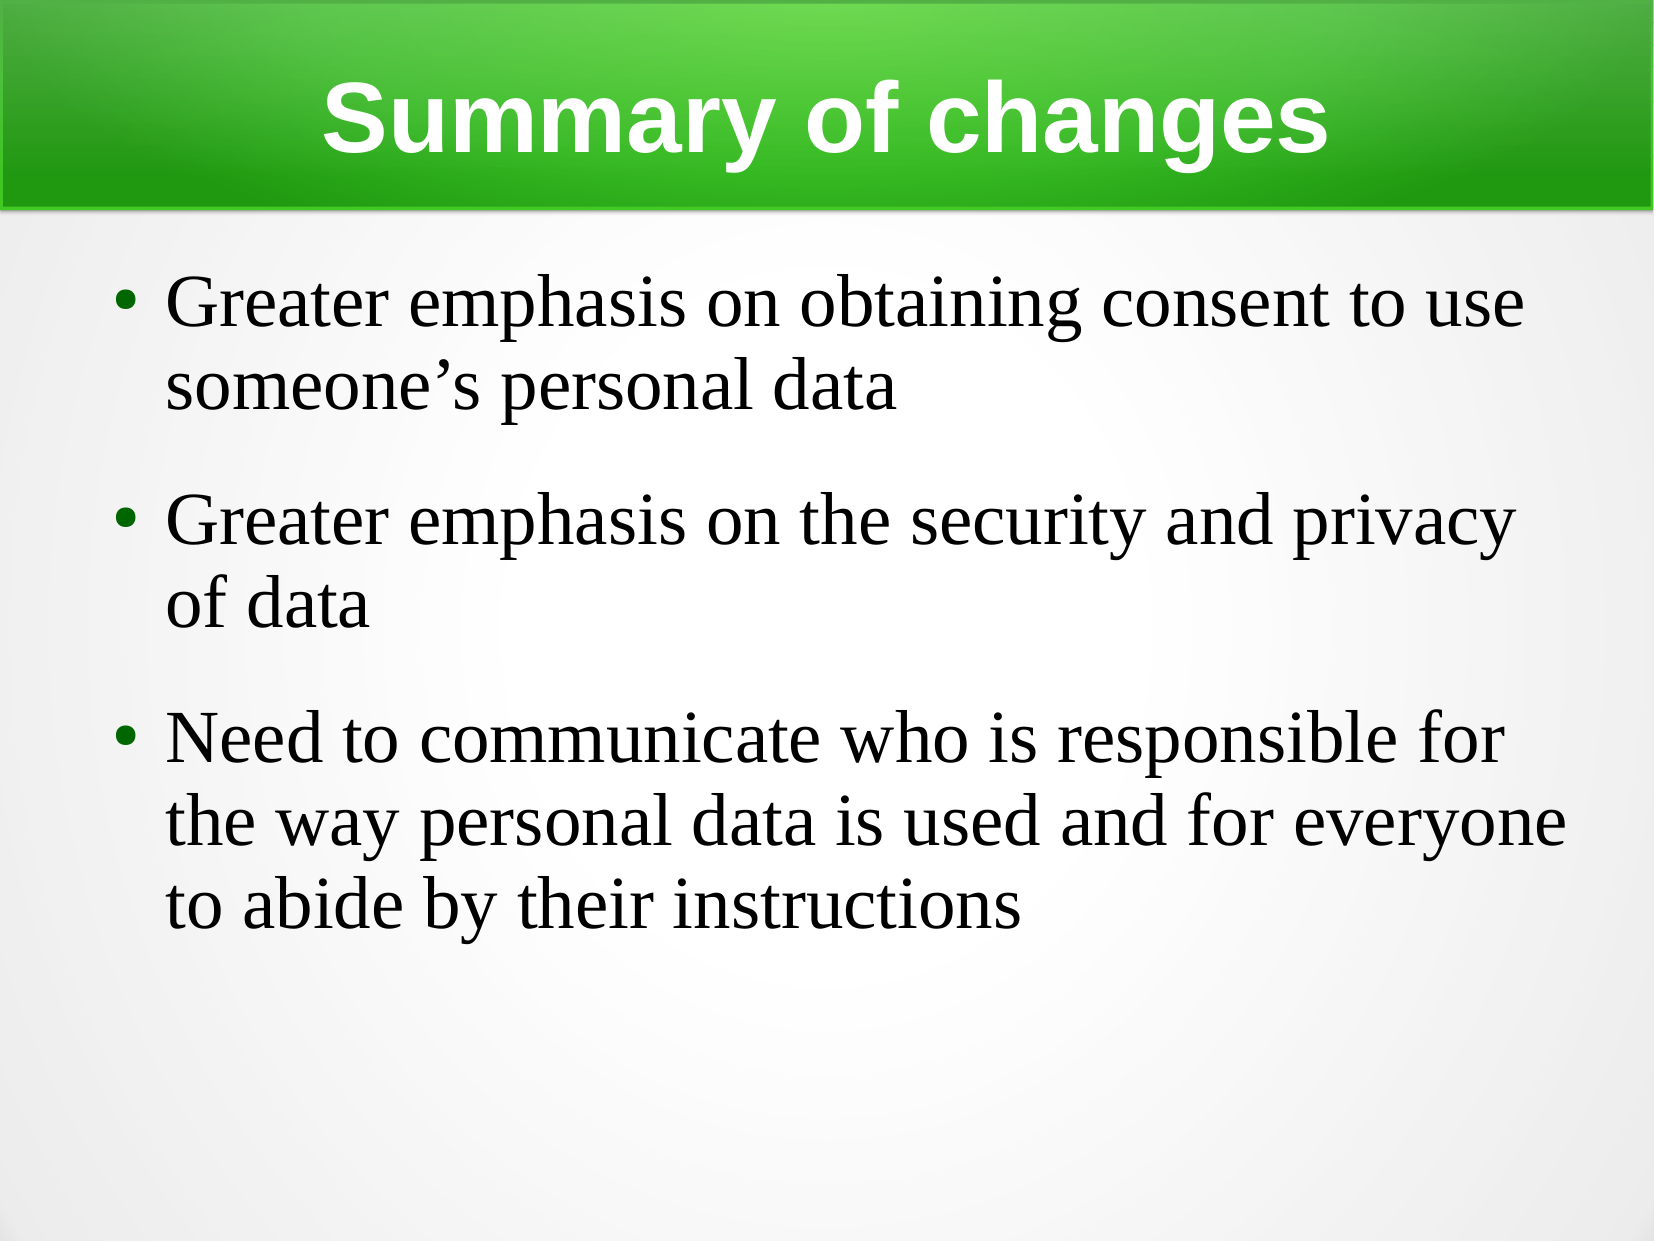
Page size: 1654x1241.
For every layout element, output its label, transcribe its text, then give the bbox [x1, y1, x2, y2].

title Summary of changes [82, 46, 1571, 190]
list Greater emphasis on obtaining consent to use someone’s personal data Greater emphasis on the security and privacy of data Need to communicate who is responsible for the way personal data is used and for everyone to abide by their instructions [94, 259, 1583, 1170]
